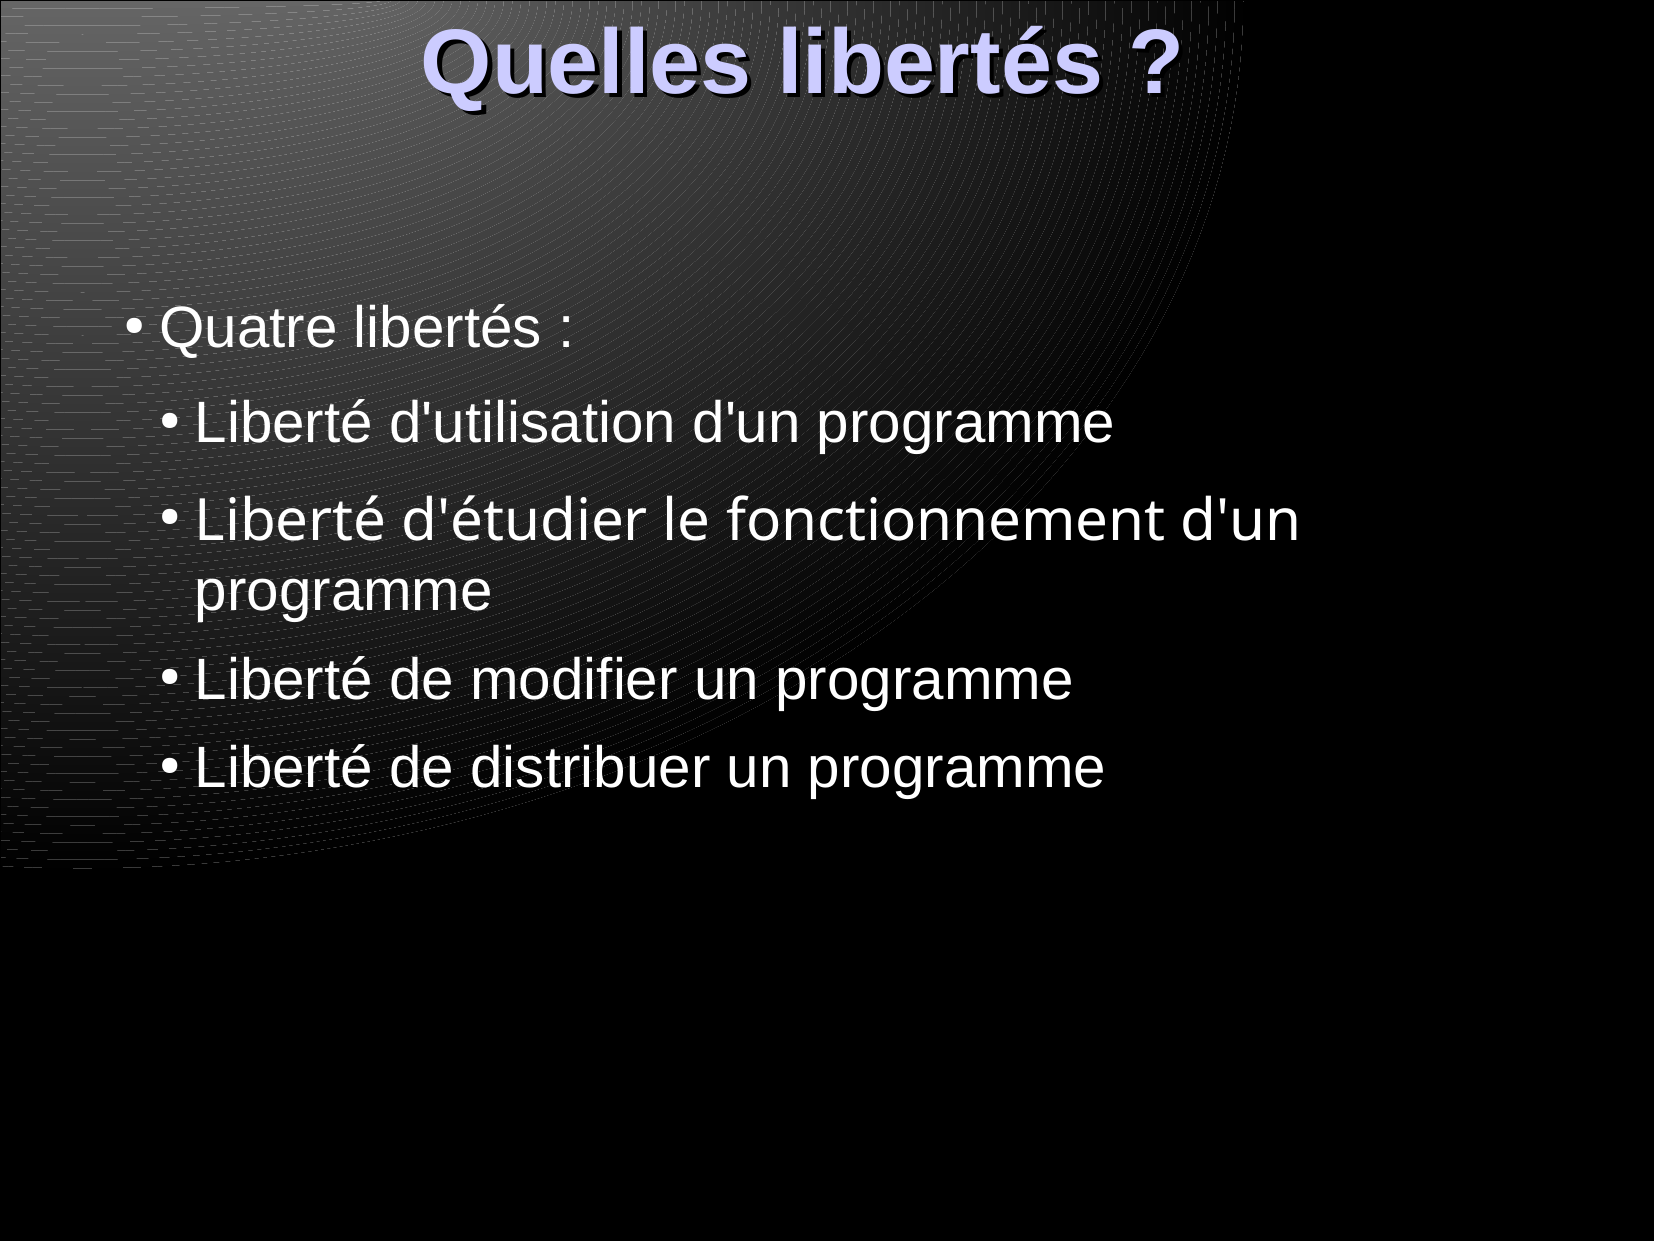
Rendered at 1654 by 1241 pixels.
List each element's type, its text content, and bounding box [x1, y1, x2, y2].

title Quelles libertés ? [59, 5, 1548, 119]
list Quatre libertés : Liberté d'utilisation d'un programme Liberté d'étudier le fonctionnement d'un programme Liberté de modifier un programme Liberté de distribuer un programme [88, 295, 1518, 1055]
